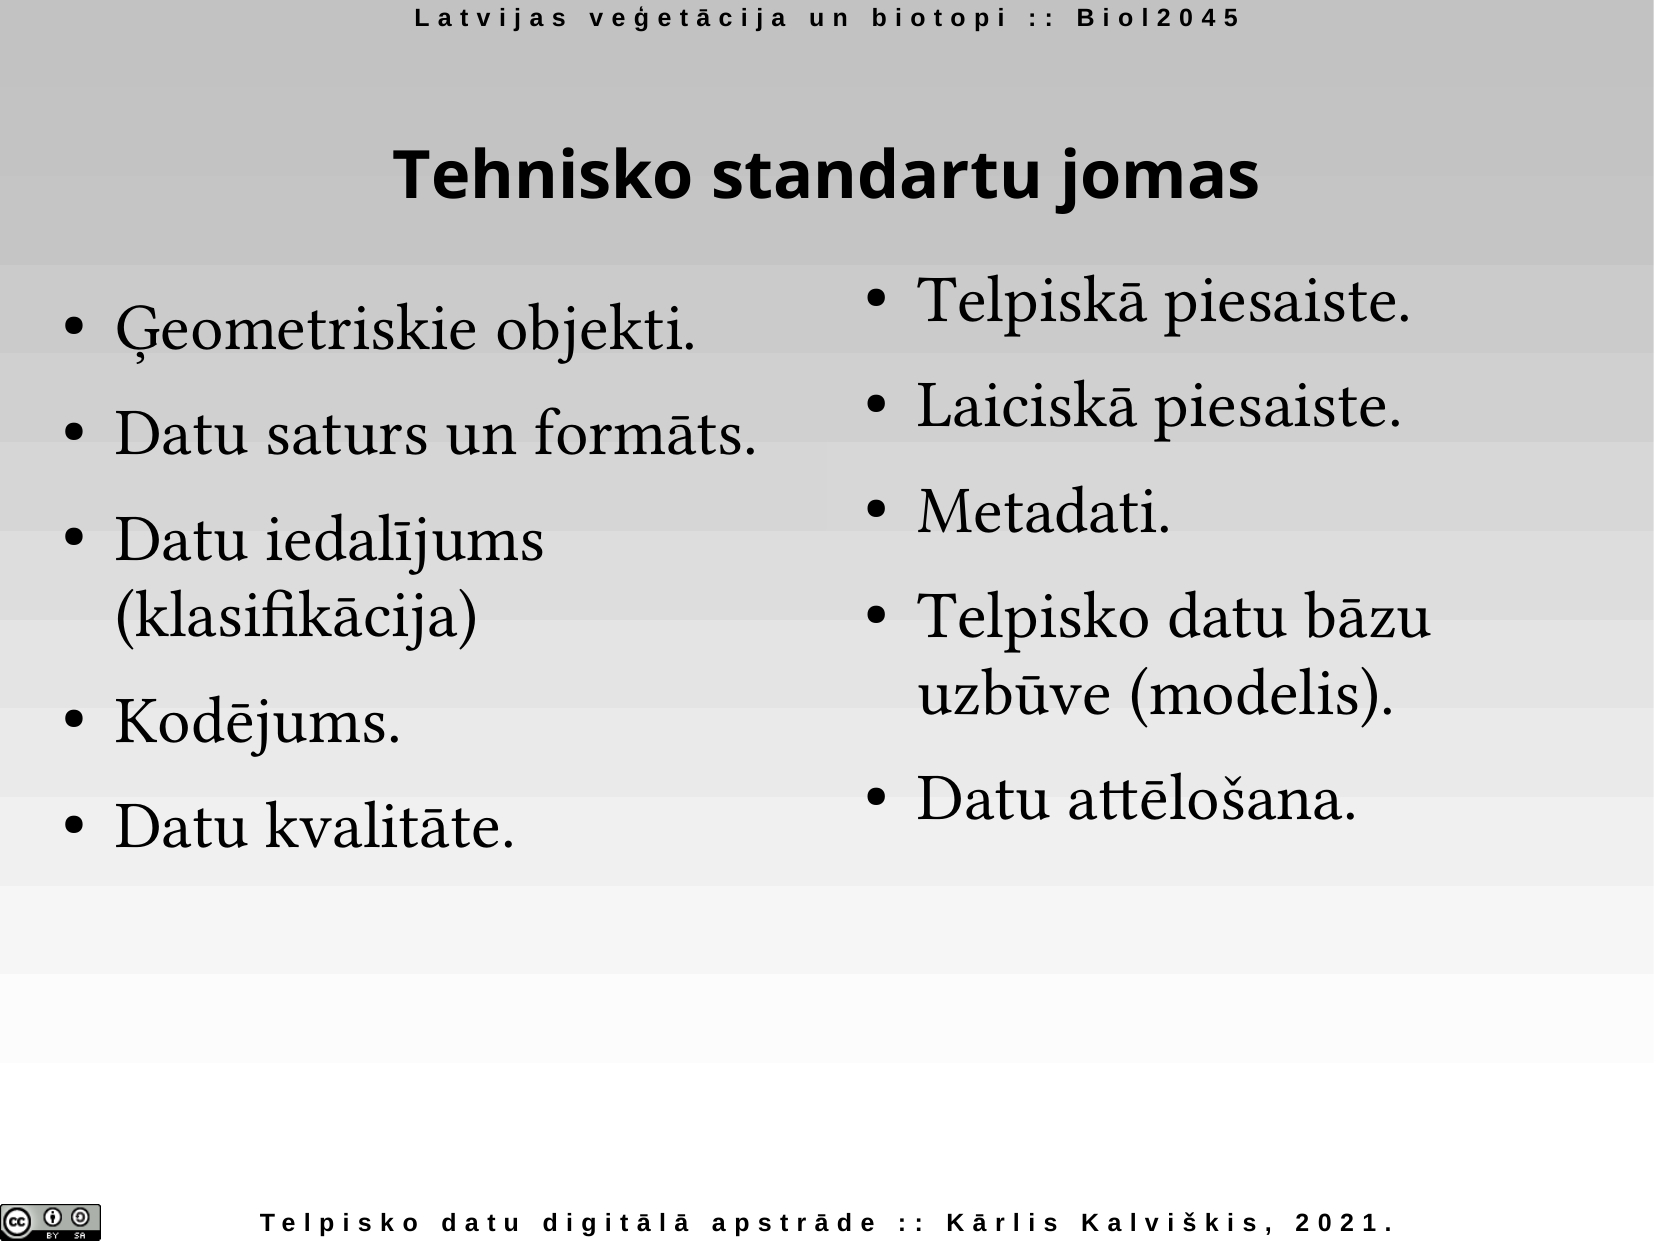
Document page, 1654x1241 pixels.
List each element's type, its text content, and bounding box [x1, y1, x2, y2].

list Telpiskā piesaiste. Laiciskā piesaiste. Metadati. Telpisko datu bāzu uzbūve (modelis). Datu attēlošana. [846, 261, 1596, 1189]
picture [0, 0, 1654, 1241]
title Tehnisko standartu jomas [29, 49, 1625, 296]
list Ģeometriskie objekti. Datu saturs un formāts. Datu iedalījums (klasifikācija) Kodējums. Datu kvalitāte. [44, 289, 808, 1113]
